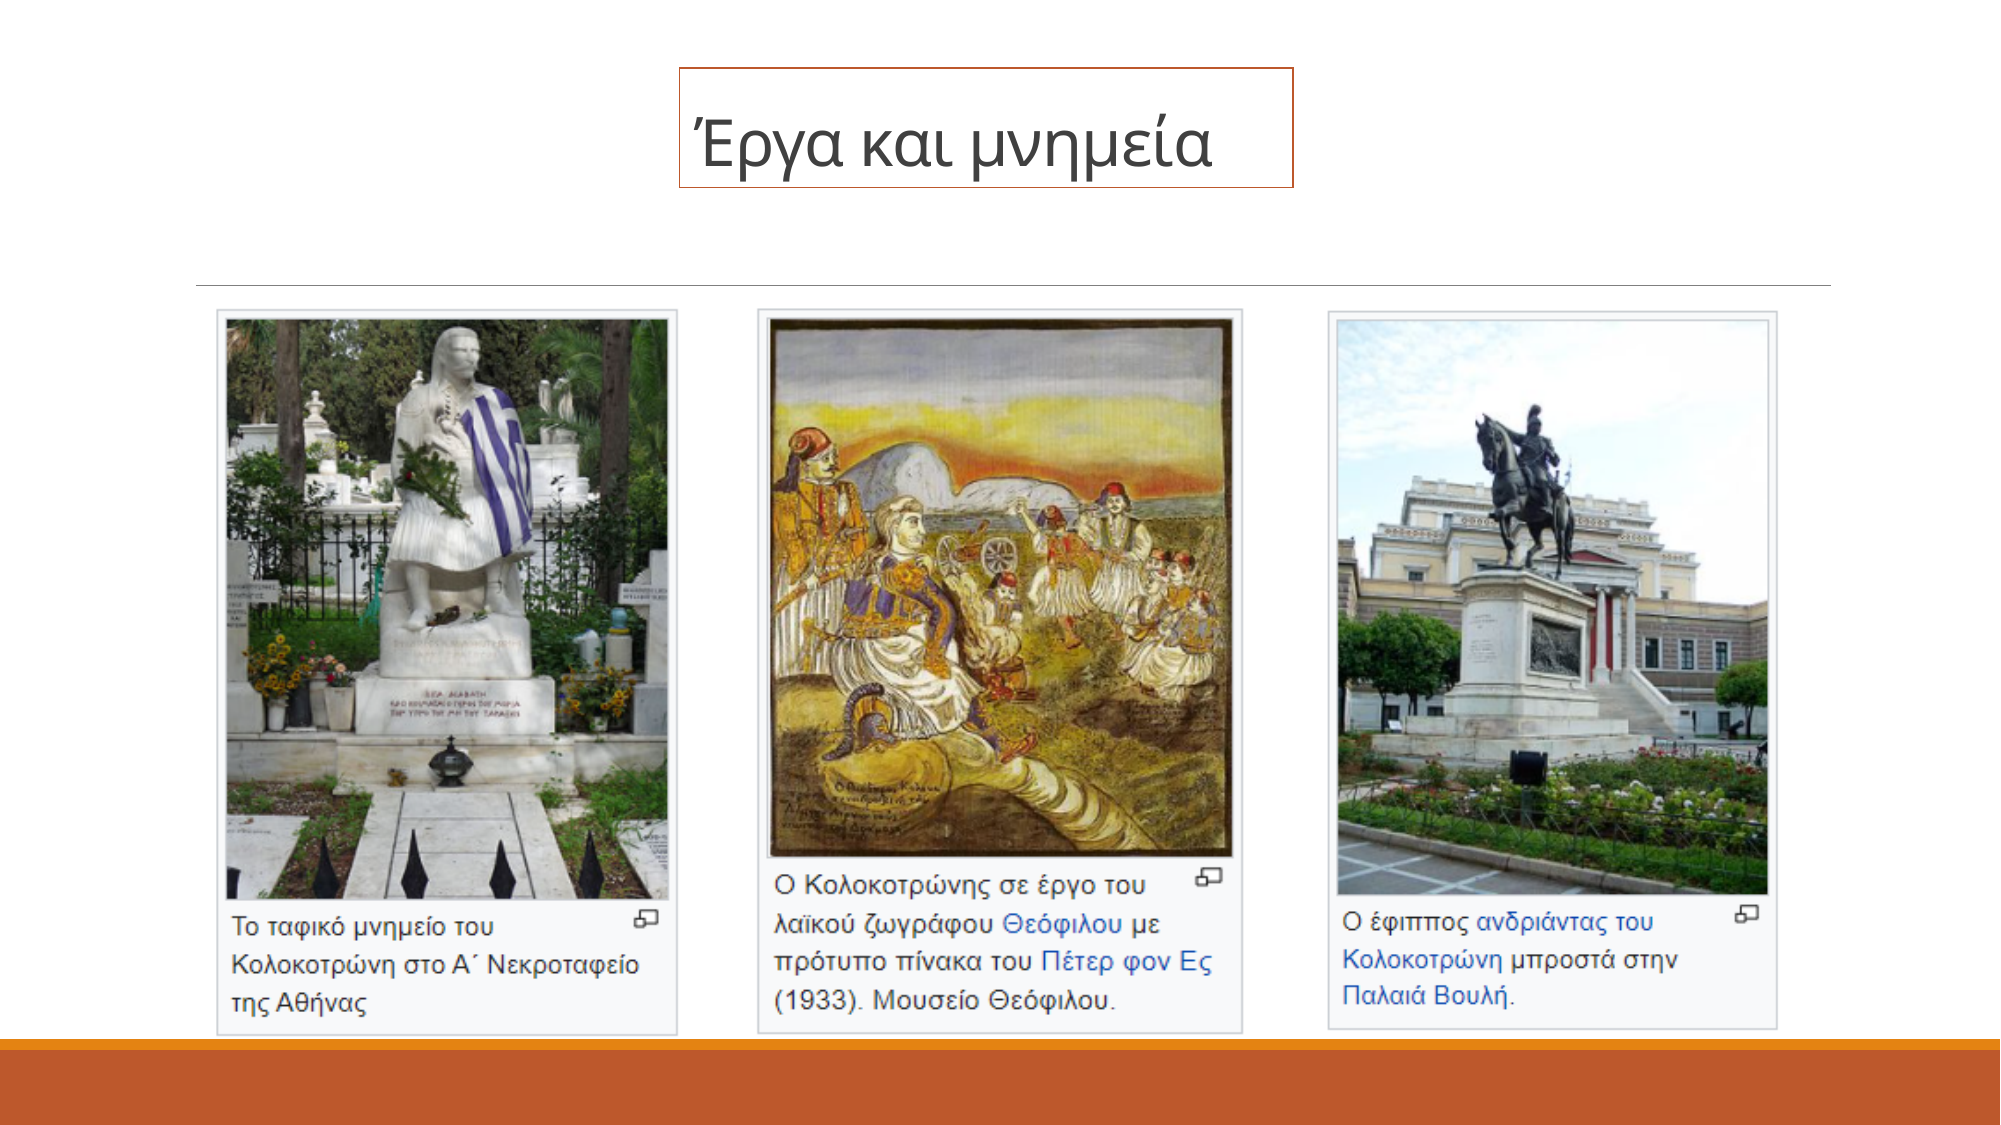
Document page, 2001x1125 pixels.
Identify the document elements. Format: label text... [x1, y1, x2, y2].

picture [754, 300, 1249, 1038]
picture [215, 306, 680, 1038]
picture [1323, 306, 1785, 1032]
title Έργα και μνημεία [679, 68, 1293, 188]
